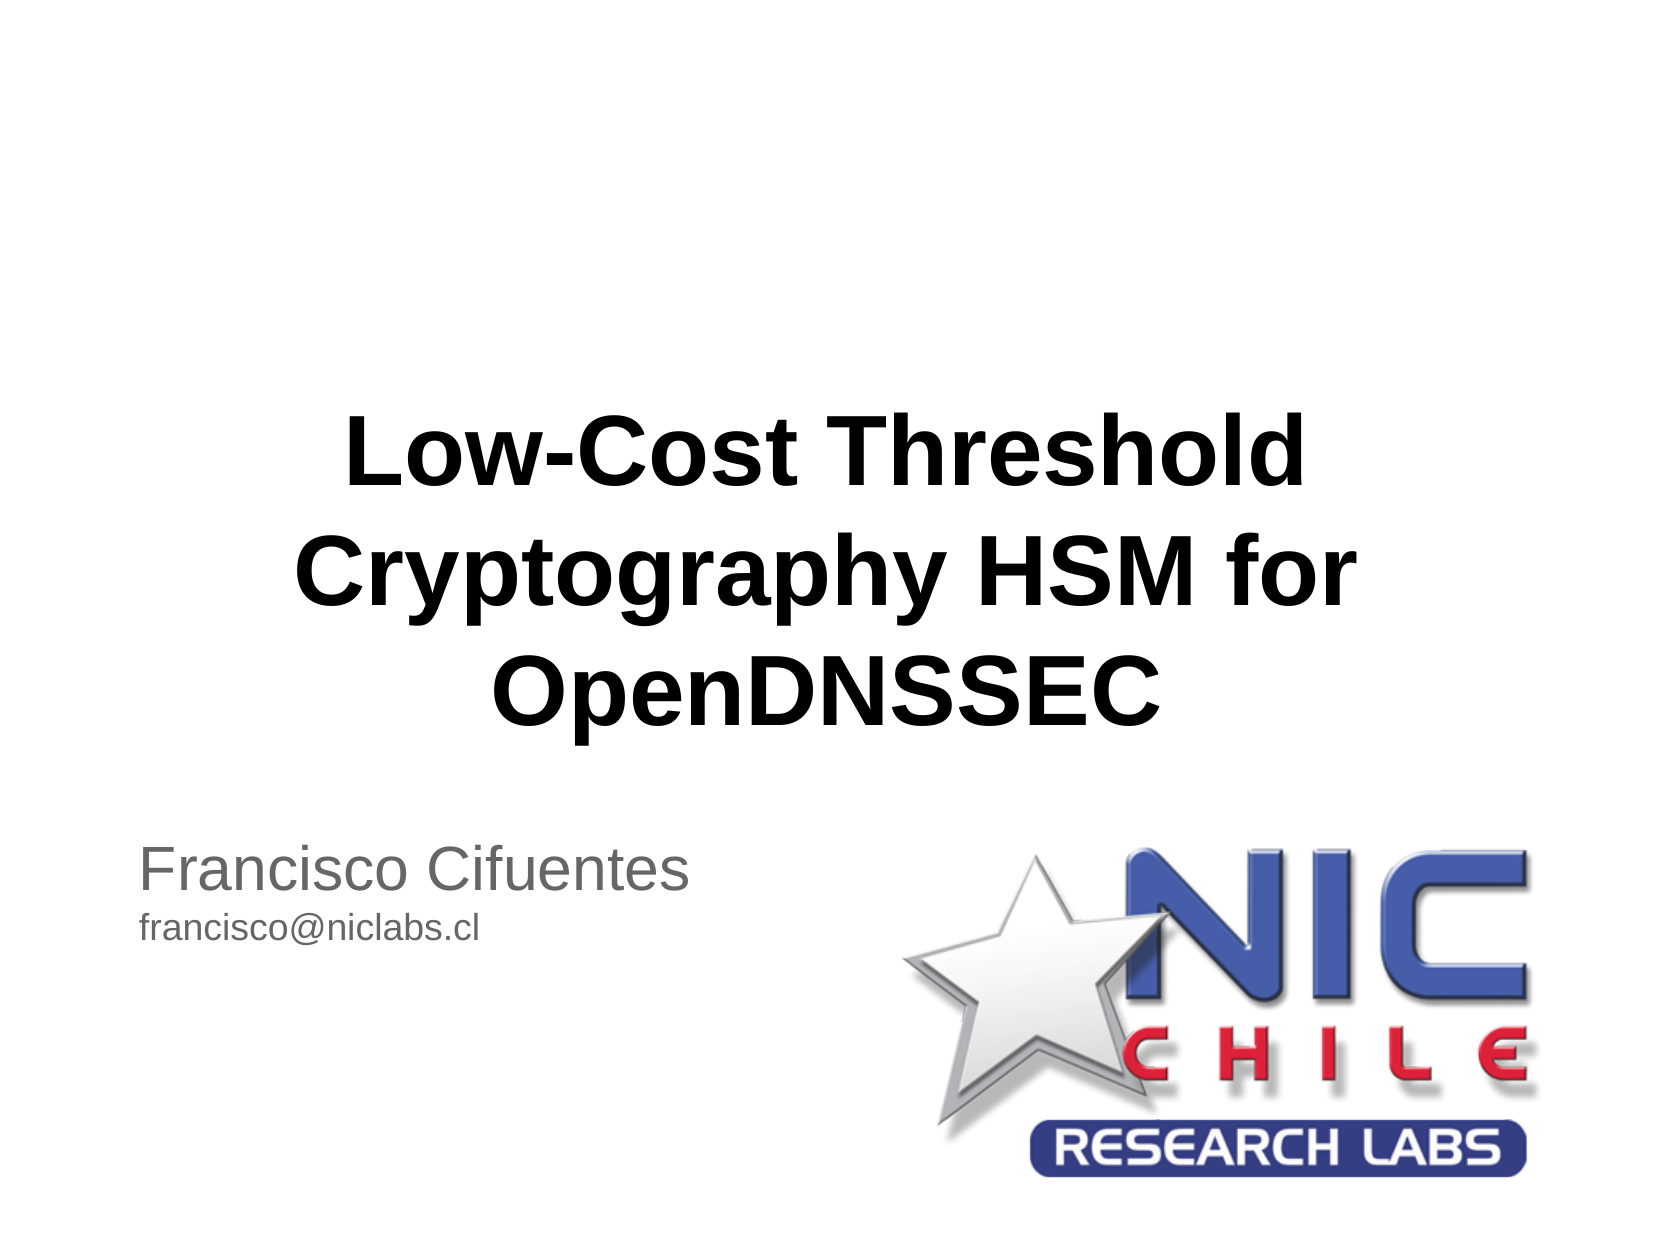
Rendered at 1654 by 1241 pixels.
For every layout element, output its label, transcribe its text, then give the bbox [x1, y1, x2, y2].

title Low-Cost Threshold Cryptography HSM for OpenDNSSEC [124, 480, 1530, 760]
subtitle Francisco Cifuentes francisco@niclabs.cl [124, 813, 1530, 1003]
picture [897, 838, 1543, 1184]
